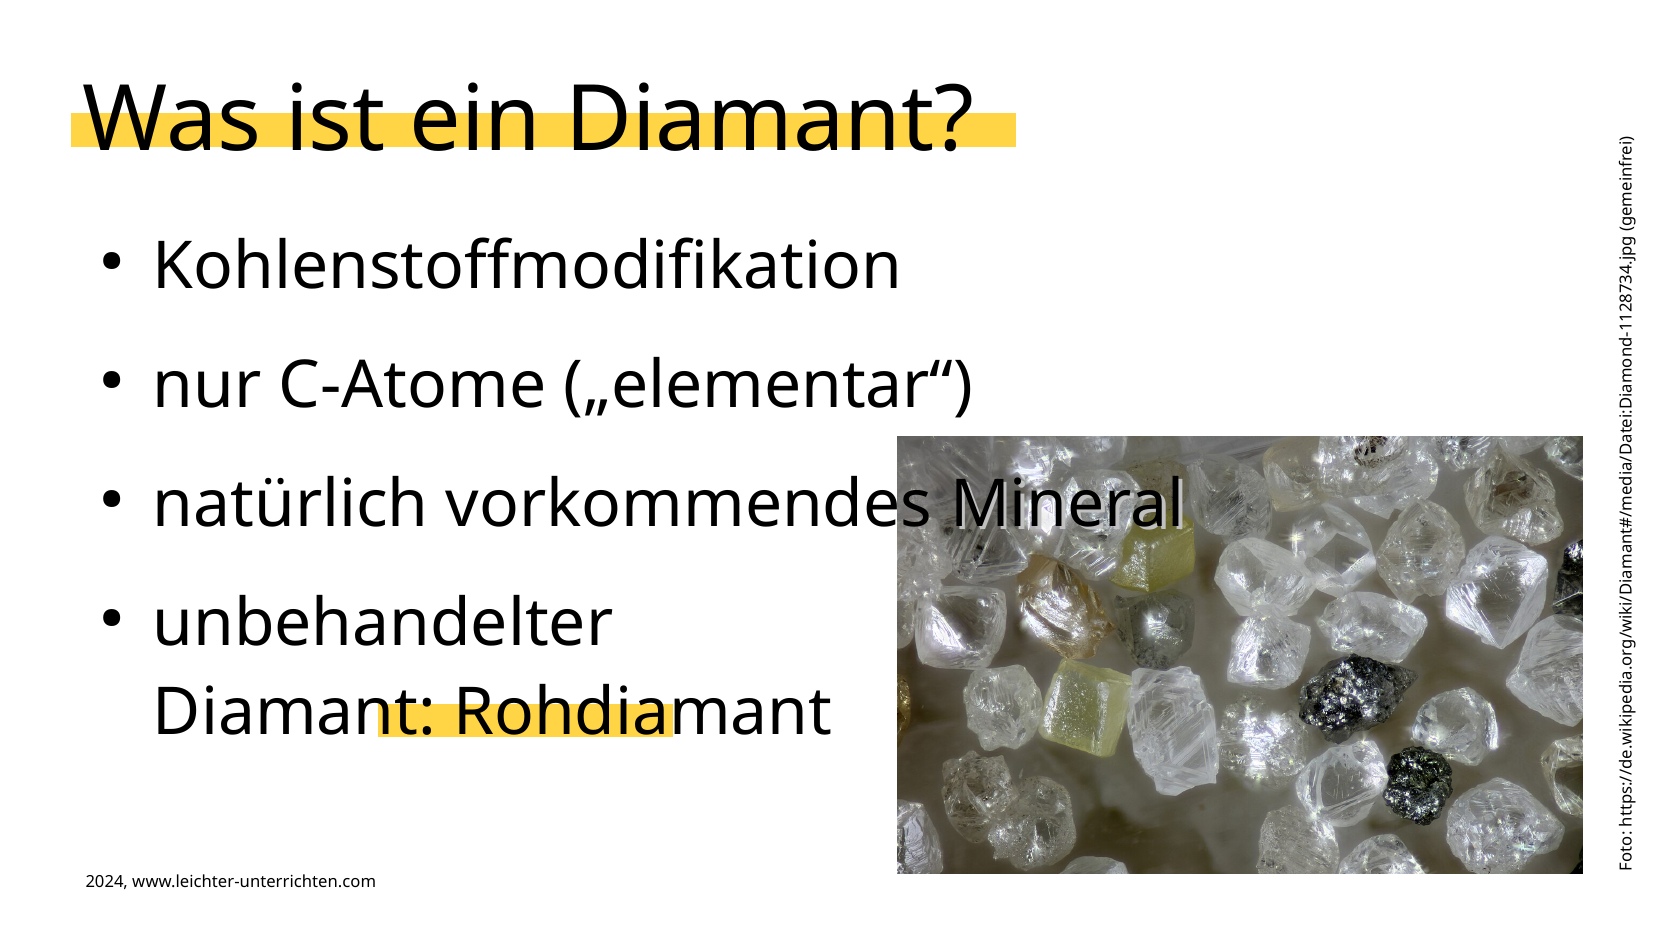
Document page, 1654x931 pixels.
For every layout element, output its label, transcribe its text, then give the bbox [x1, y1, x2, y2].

list Kohlenstoffmodifikation nur C-Atome („elementar“) natürlich vorkommendes Mineral unbehandelter Diamant: Rohdiamant [82, 217, 1571, 758]
picture [897, 436, 1583, 874]
text_box Foto: https://de.wikipedia.org/wiki/Diamant#/media/Datei:Diamond-1128734.jpg (gemeinfrei) [1606, 122, 1644, 886]
title Was ist ein Diamant? [82, 37, 1571, 193]
